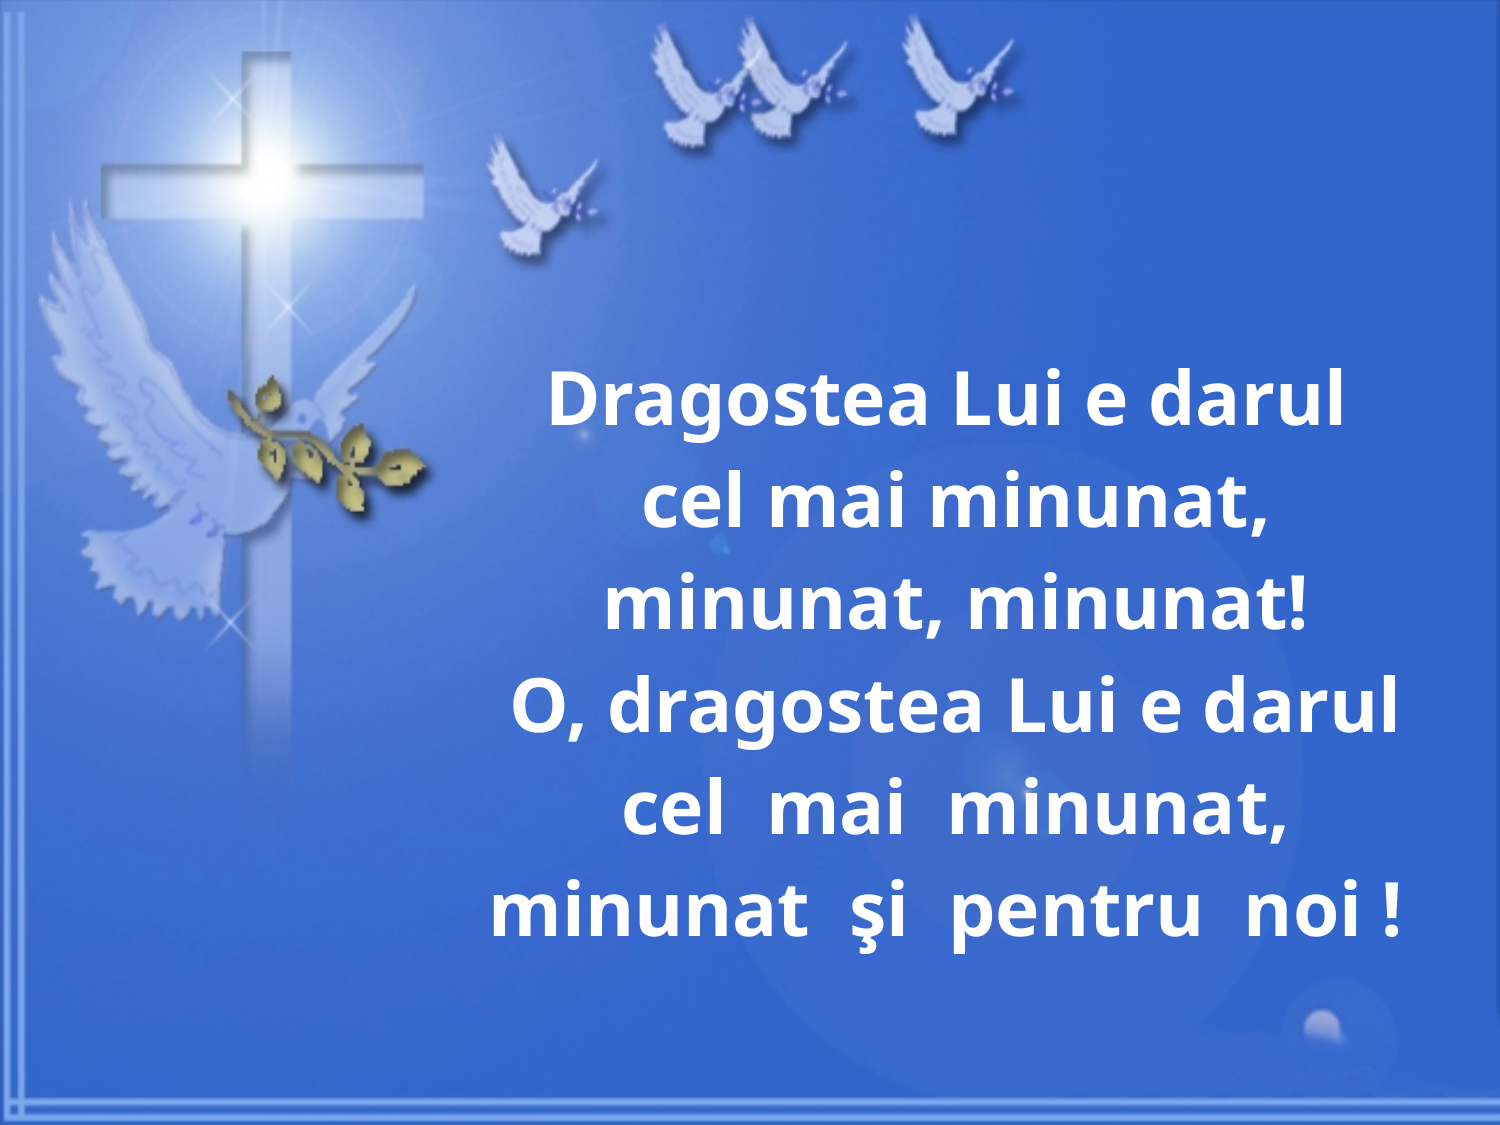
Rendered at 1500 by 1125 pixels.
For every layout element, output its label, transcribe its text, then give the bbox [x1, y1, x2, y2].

picture [0, 0, 1500, 1125]
text_box Dragostea Lui e darul cel mai minunat, minunat, minunat! O, dragostea Lui e darul cel mai minunat, minunat şi pentru noi ! [412, 337, 1500, 951]
